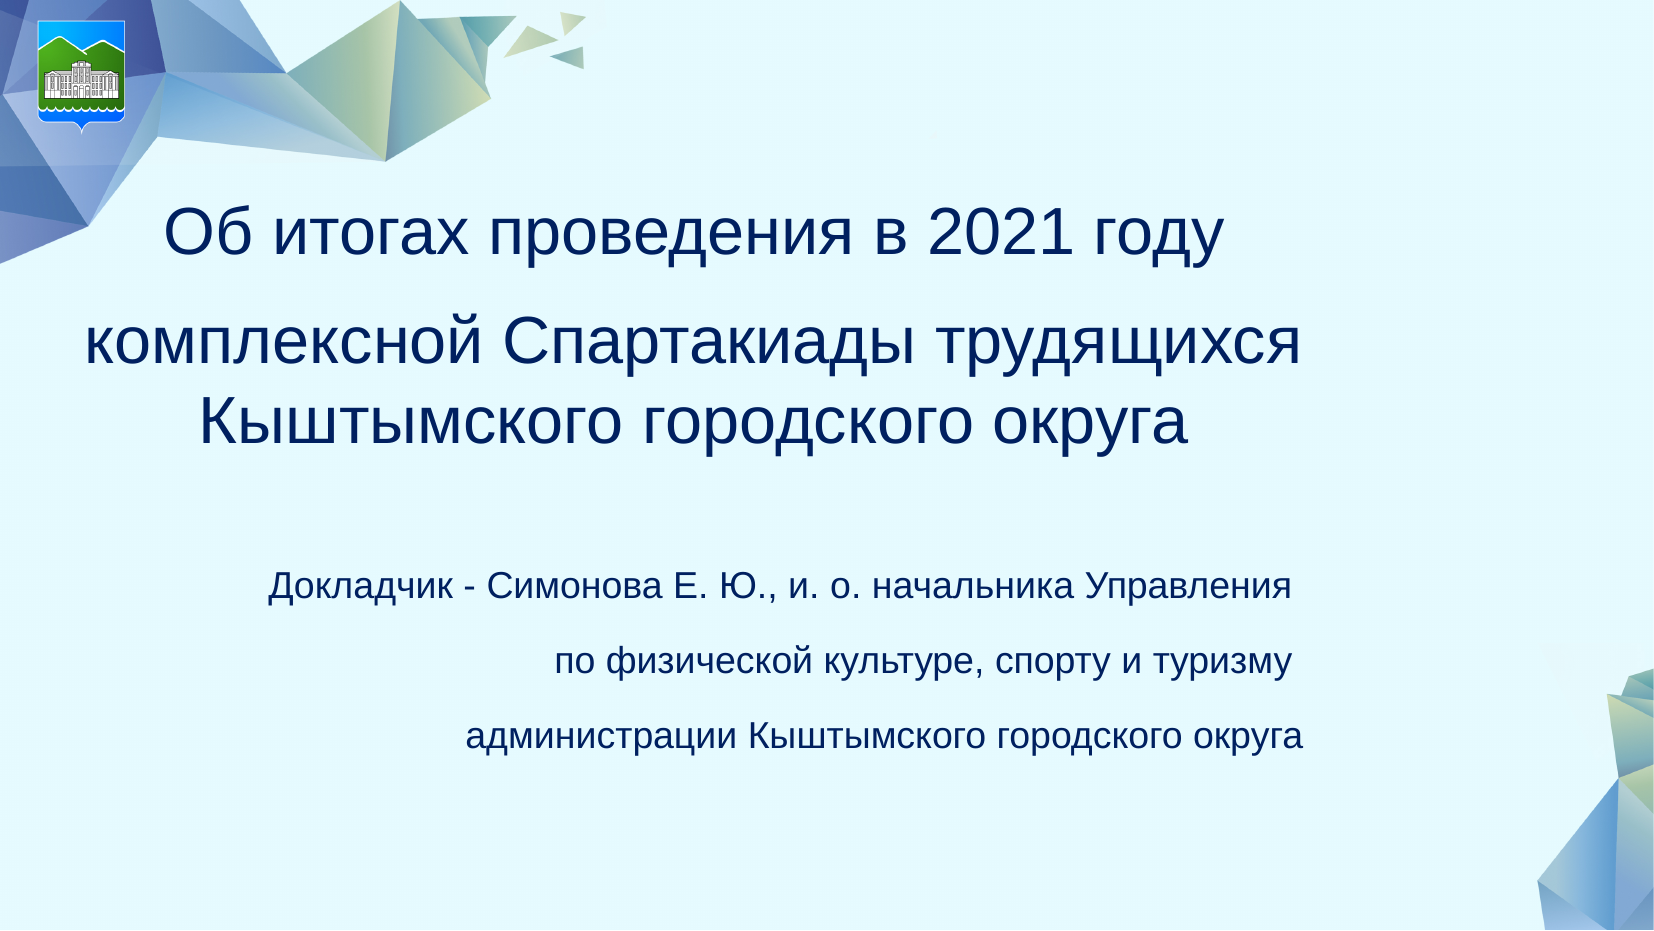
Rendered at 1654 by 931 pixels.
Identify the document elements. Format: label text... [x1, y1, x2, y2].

subtitle Об итогах проведения в 2021 году комплексной Спартакиады трудящихся Кыштымского городского округа Докладчик - Симонова Е. Ю., и. о. начальника Управления по физической культуре, спорту и туризму администрации Кыштымского городского округа [84, 185, 1546, 834]
picture [0, 0, 1654, 931]
